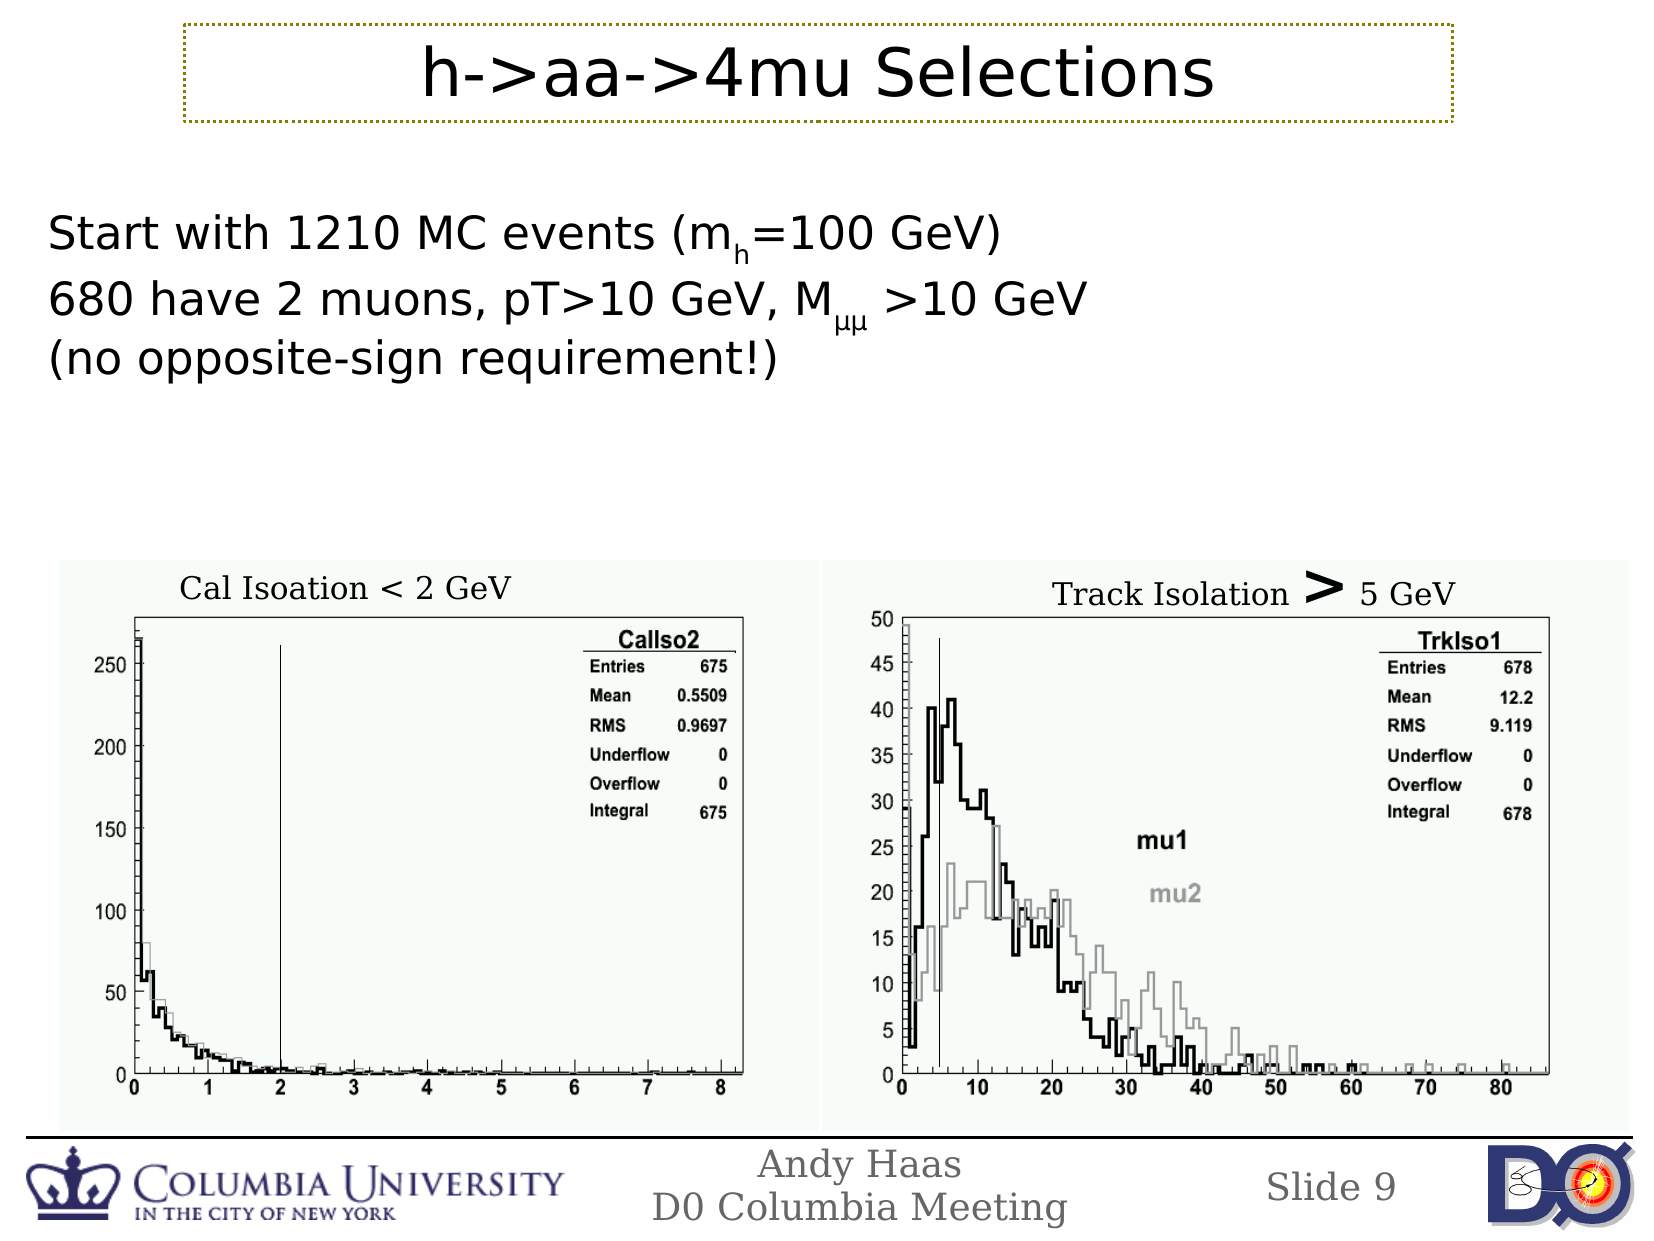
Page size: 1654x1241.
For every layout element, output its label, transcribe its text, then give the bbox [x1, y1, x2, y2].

list Start with 1210 MC events (mh=100 GeV) 680 have 2 muons, pT>10 GeV, Mµµ >10 GeV (no opposite-sign requirement!) [30, 140, 1384, 1125]
picture [822, 560, 1630, 1131]
text_box Track Isolation > 5 GeV [1052, 550, 1456, 620]
picture [26, 1146, 565, 1220]
text_box Cal Isoation < 2 GeV [179, 570, 512, 607]
title h->aa->4mu Selections [184, 24, 1453, 122]
picture [1479, 1140, 1639, 1233]
picture [59, 560, 819, 1131]
